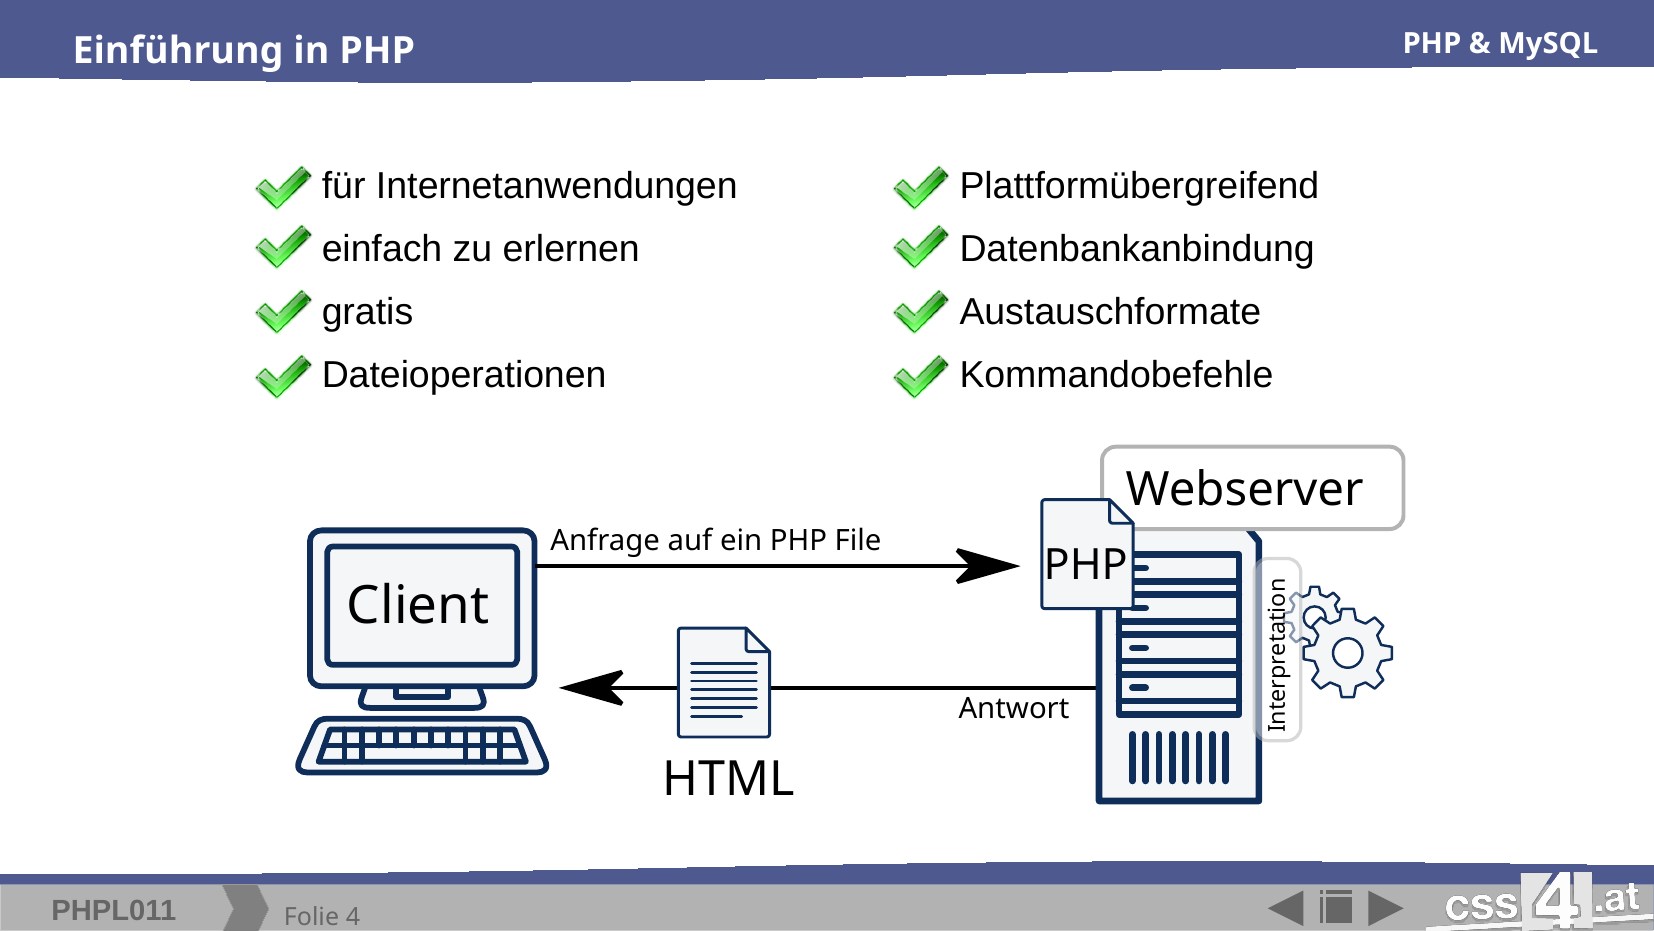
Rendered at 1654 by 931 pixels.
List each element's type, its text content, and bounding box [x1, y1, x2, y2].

picture [891, 283, 950, 342]
picture [891, 348, 950, 407]
picture [891, 159, 950, 277]
text_box für Internetanwendungen einfach zu erlernen gratis Dateioperationen [307, 135, 753, 403]
text_box PHPL011 [36, 886, 209, 931]
picture [1426, 872, 1654, 931]
picture [253, 283, 313, 342]
text_box [0, 0, 1654, 83]
text_box Plattformübergreifend Datenbankanbindung Austauschformate Kommandobefehle [944, 135, 1341, 403]
text_box PHP & MySQL [1387, 15, 1619, 60]
picture [253, 159, 313, 277]
picture [295, 444, 1406, 805]
text_box [0, 861, 1654, 931]
text_box Folie 111 [269, 891, 542, 931]
text_box Einführung in PHP [57, 16, 469, 69]
picture [253, 348, 313, 407]
